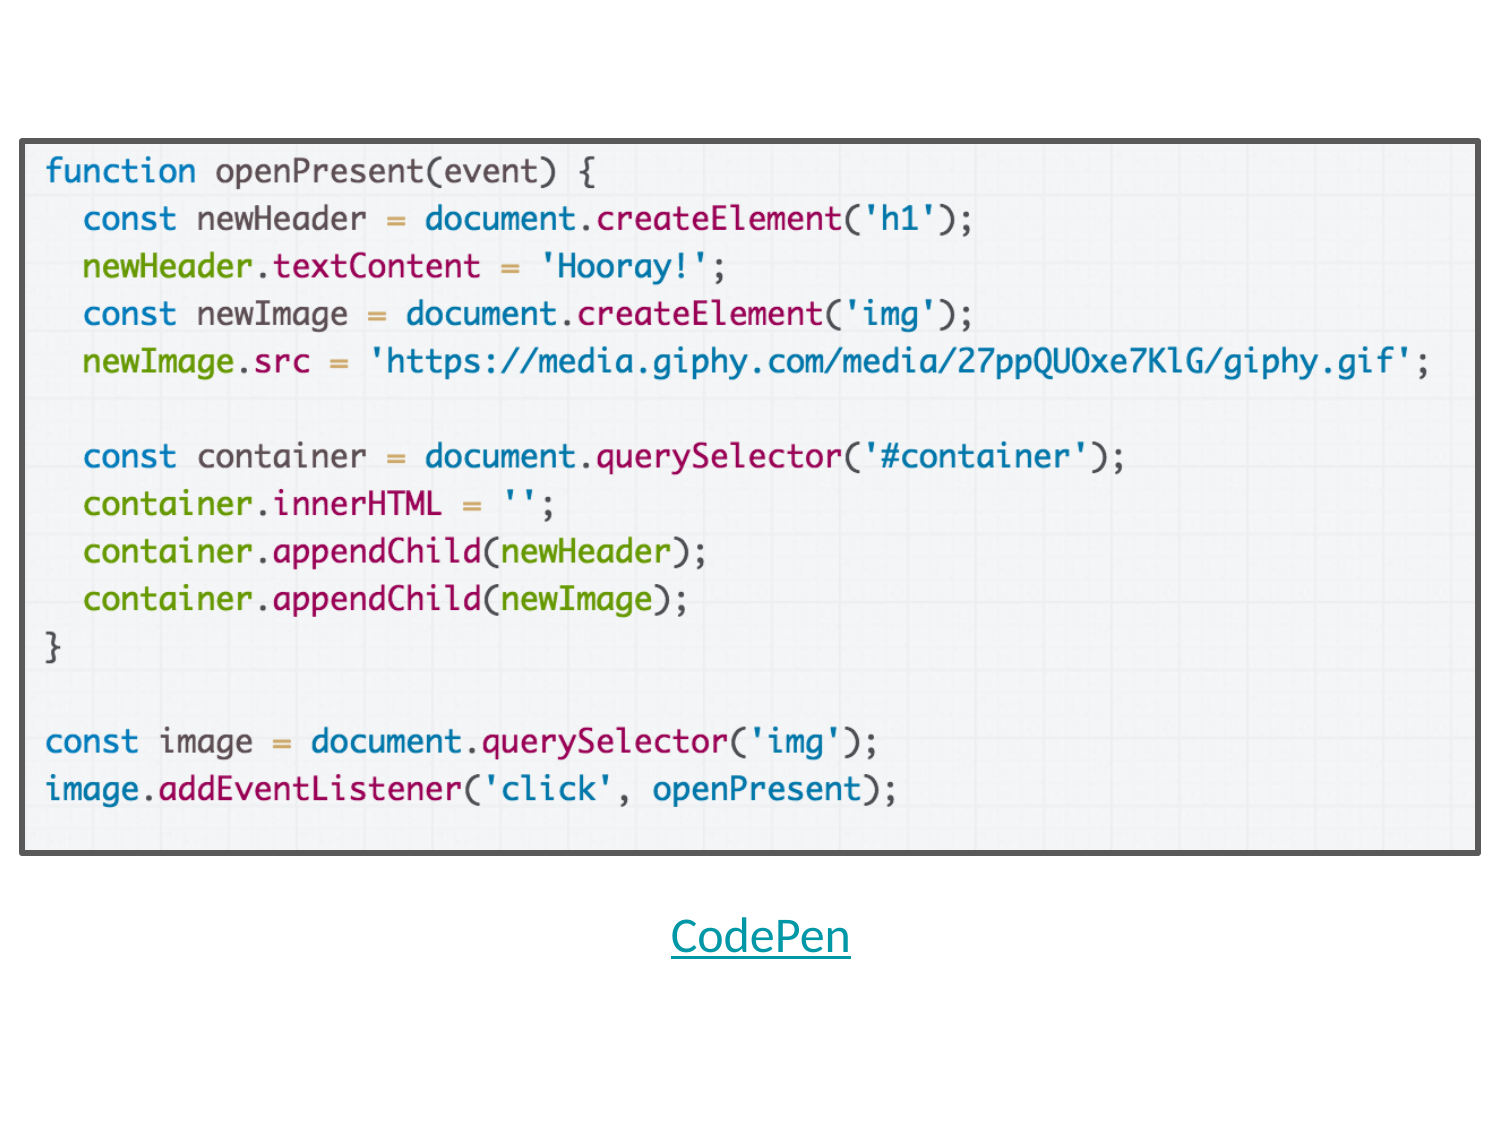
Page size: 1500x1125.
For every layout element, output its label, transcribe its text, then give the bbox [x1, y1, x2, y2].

picture [24, 144, 1475, 850]
list CodePen [139, 878, 1383, 1021]
